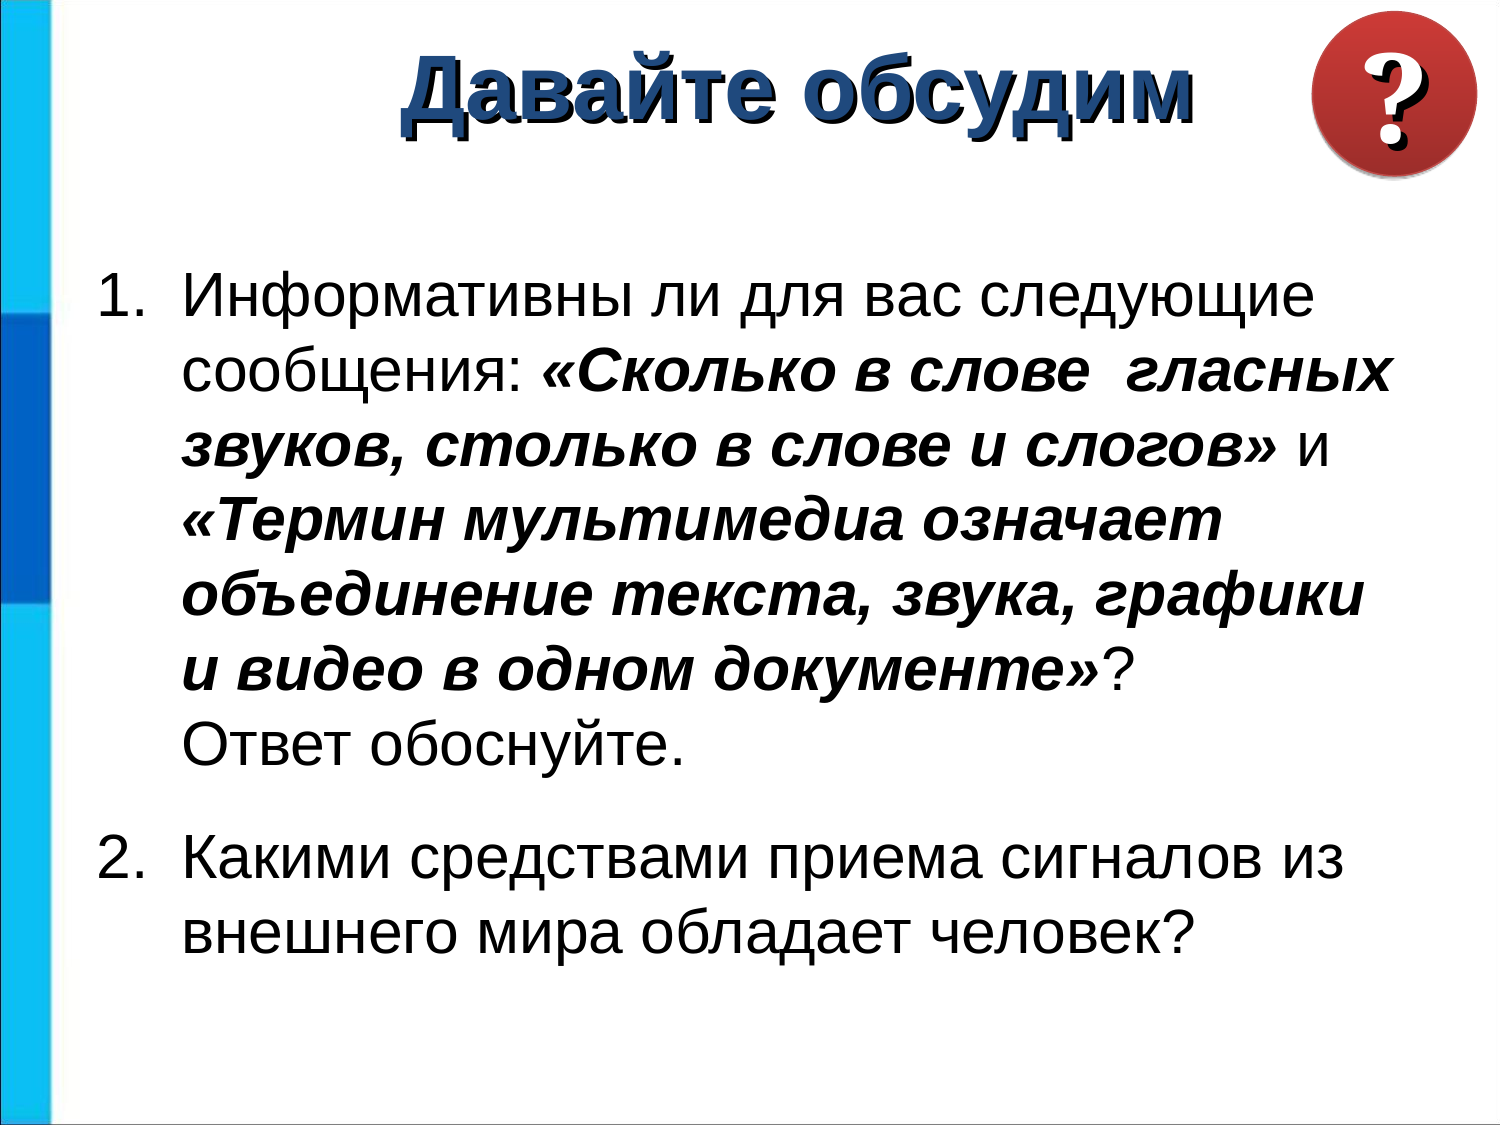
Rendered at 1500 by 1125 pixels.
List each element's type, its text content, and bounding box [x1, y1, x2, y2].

picture [0, 0, 1500, 1125]
text_box ? [1312, 11, 1477, 176]
list Информативны ли для вас следующие сообщения: «Сколько в слове гласных звуков, столько в слове и слогов» и «Термин мультимедиа означает объединение текста, звука, графики и видео в одном документе»? Ответ обоснуйте. Какими средствами приема сигналов из внешнего мира обладает человек? [81, 246, 1411, 981]
title Давайте обсудим [171, 30, 1341, 135]
